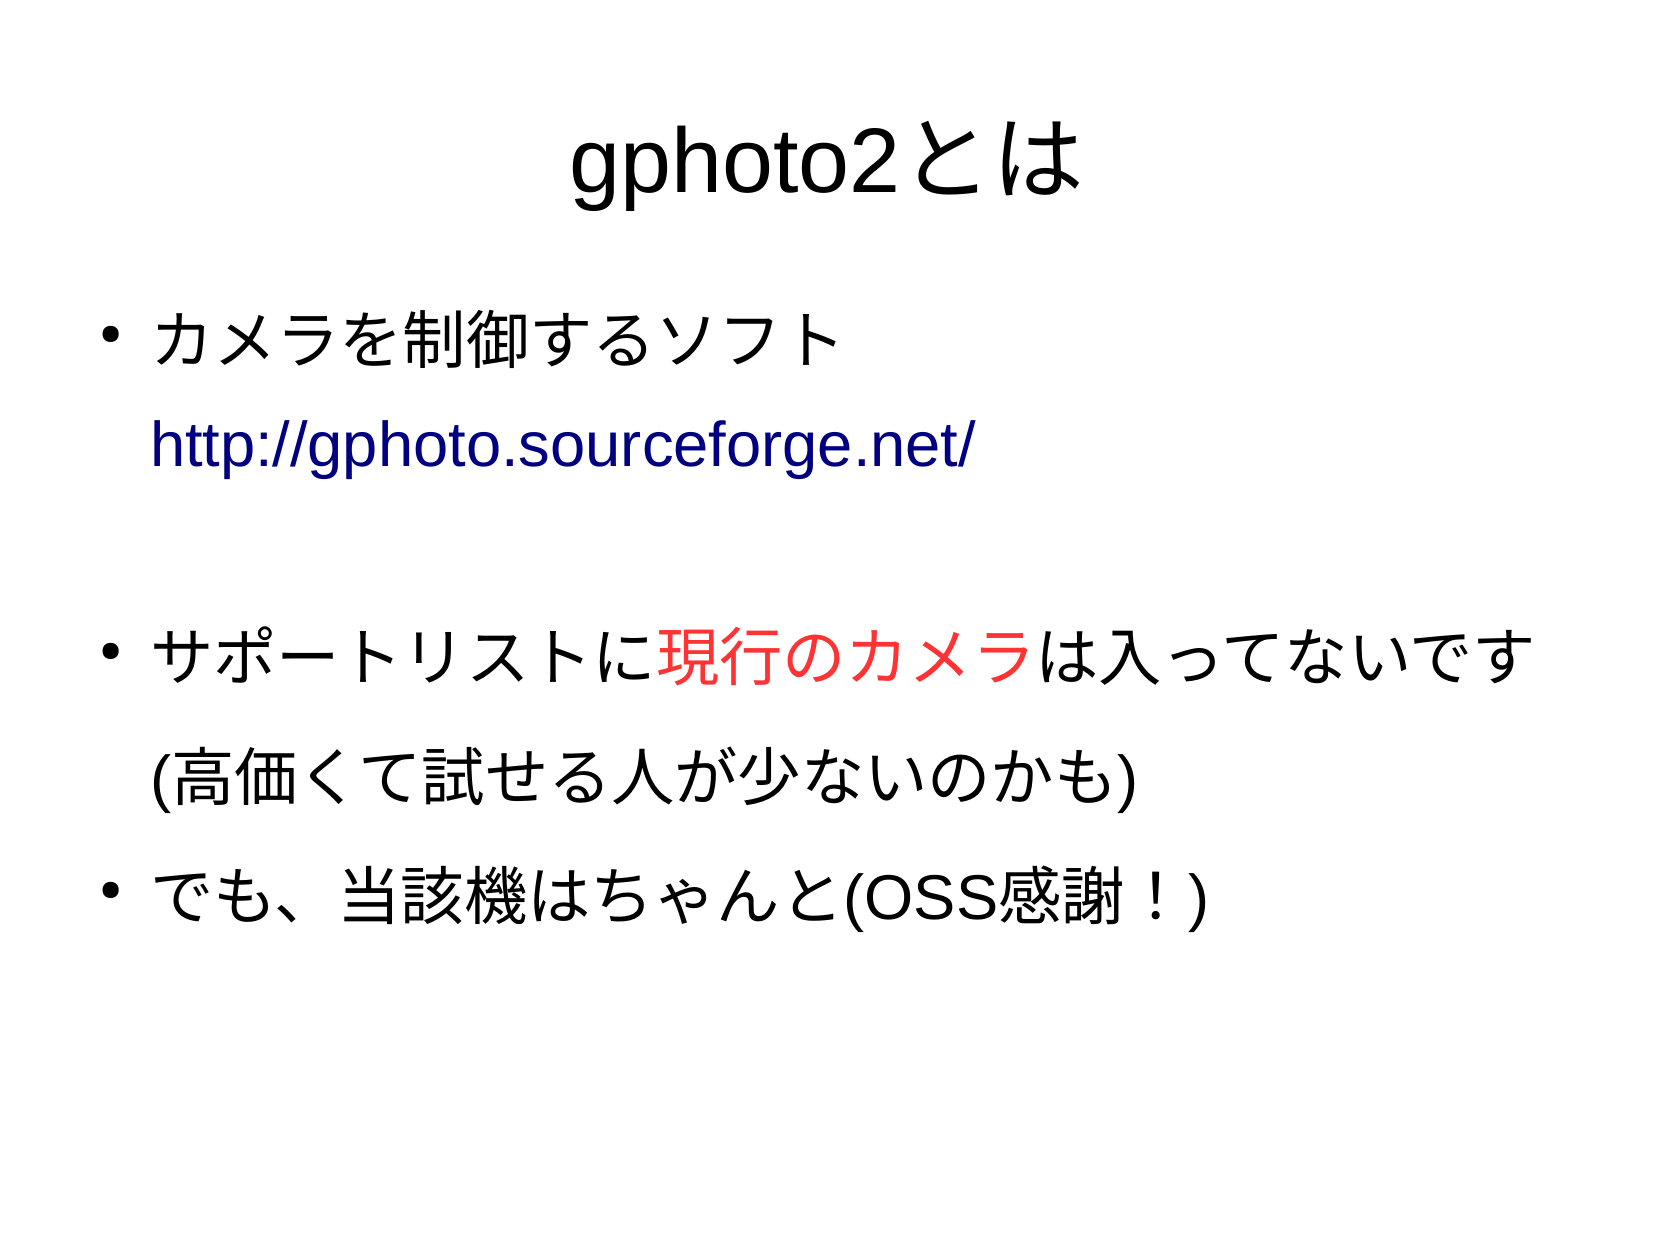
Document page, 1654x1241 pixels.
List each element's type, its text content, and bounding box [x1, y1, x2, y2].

list カメラを制御するソフト http://gphoto.sourceforge.net/ サポートリストに現行のカメラは入ってないです (高価くて試せる人が少ないのかも) でも、当該機はちゃんと(OSS感謝！) [82, 290, 1571, 1010]
title gphoto2とは [82, 49, 1571, 257]
